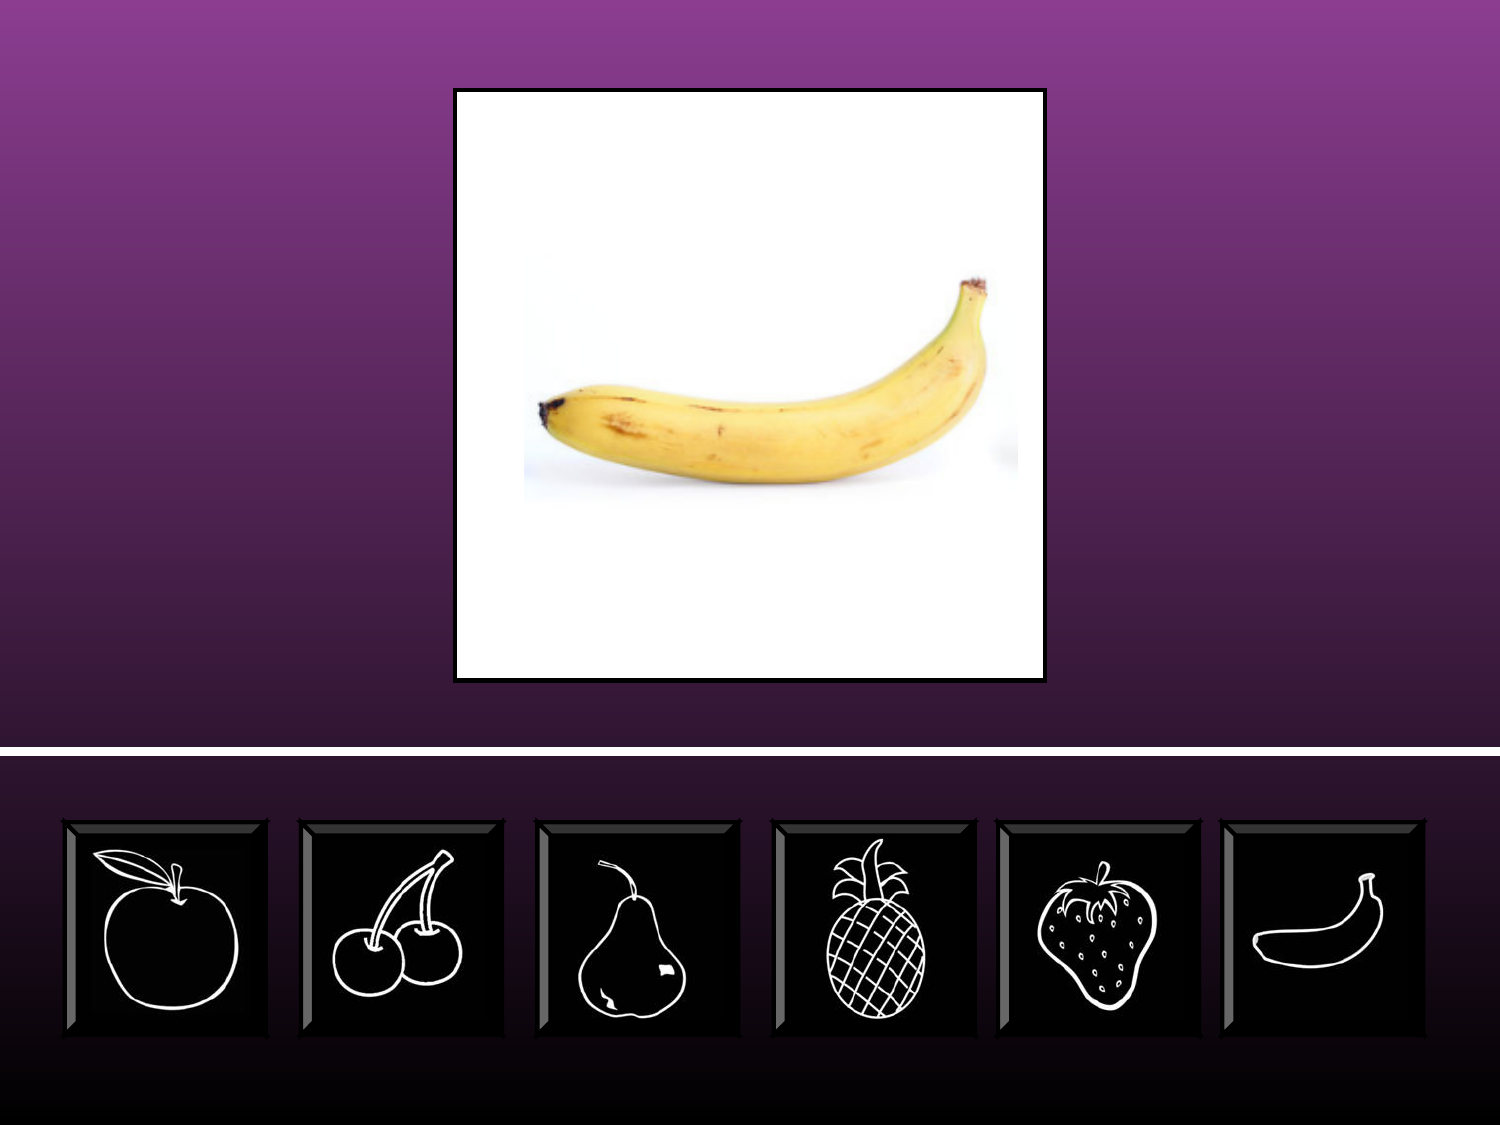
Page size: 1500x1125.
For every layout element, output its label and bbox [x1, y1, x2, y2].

text_box [1224, 822, 1424, 1035]
text_box [1000, 822, 1199, 1035]
text_box [302, 822, 502, 1035]
text_box [454, 90, 1046, 681]
picture [524, 254, 1018, 515]
text_box [66, 822, 266, 1035]
text_box [539, 822, 739, 1035]
text_box [775, 822, 975, 1035]
